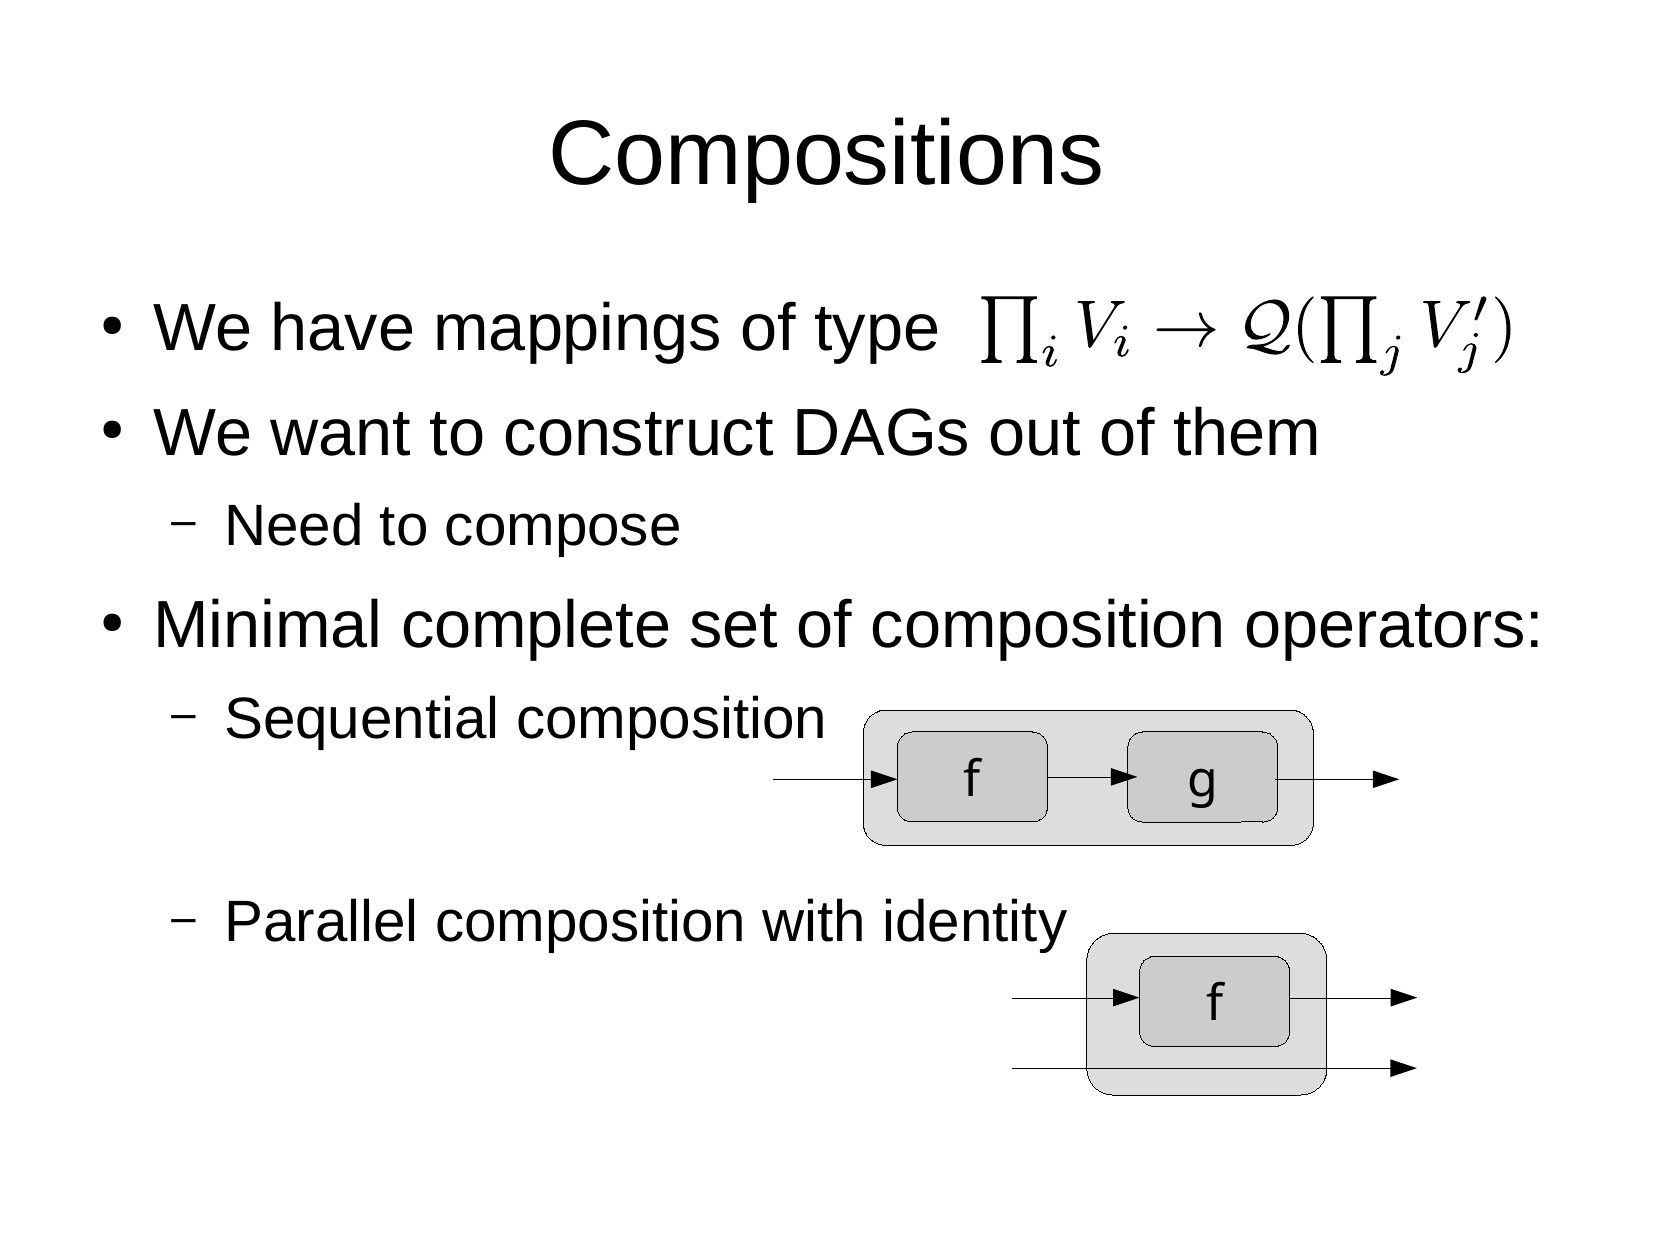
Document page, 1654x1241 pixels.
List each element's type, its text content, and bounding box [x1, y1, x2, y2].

text_box f [1139, 956, 1290, 1047]
text_box f [897, 731, 1048, 822]
title Compositions [82, 49, 1571, 257]
text_box g [1127, 731, 1278, 823]
text_box [977, 296, 1517, 376]
list We have mappings of type We want to construct DAGs out of them Need to compose Minimal complete set of composition operators: Sequential composition Parallel composition with identity [82, 290, 1571, 1096]
